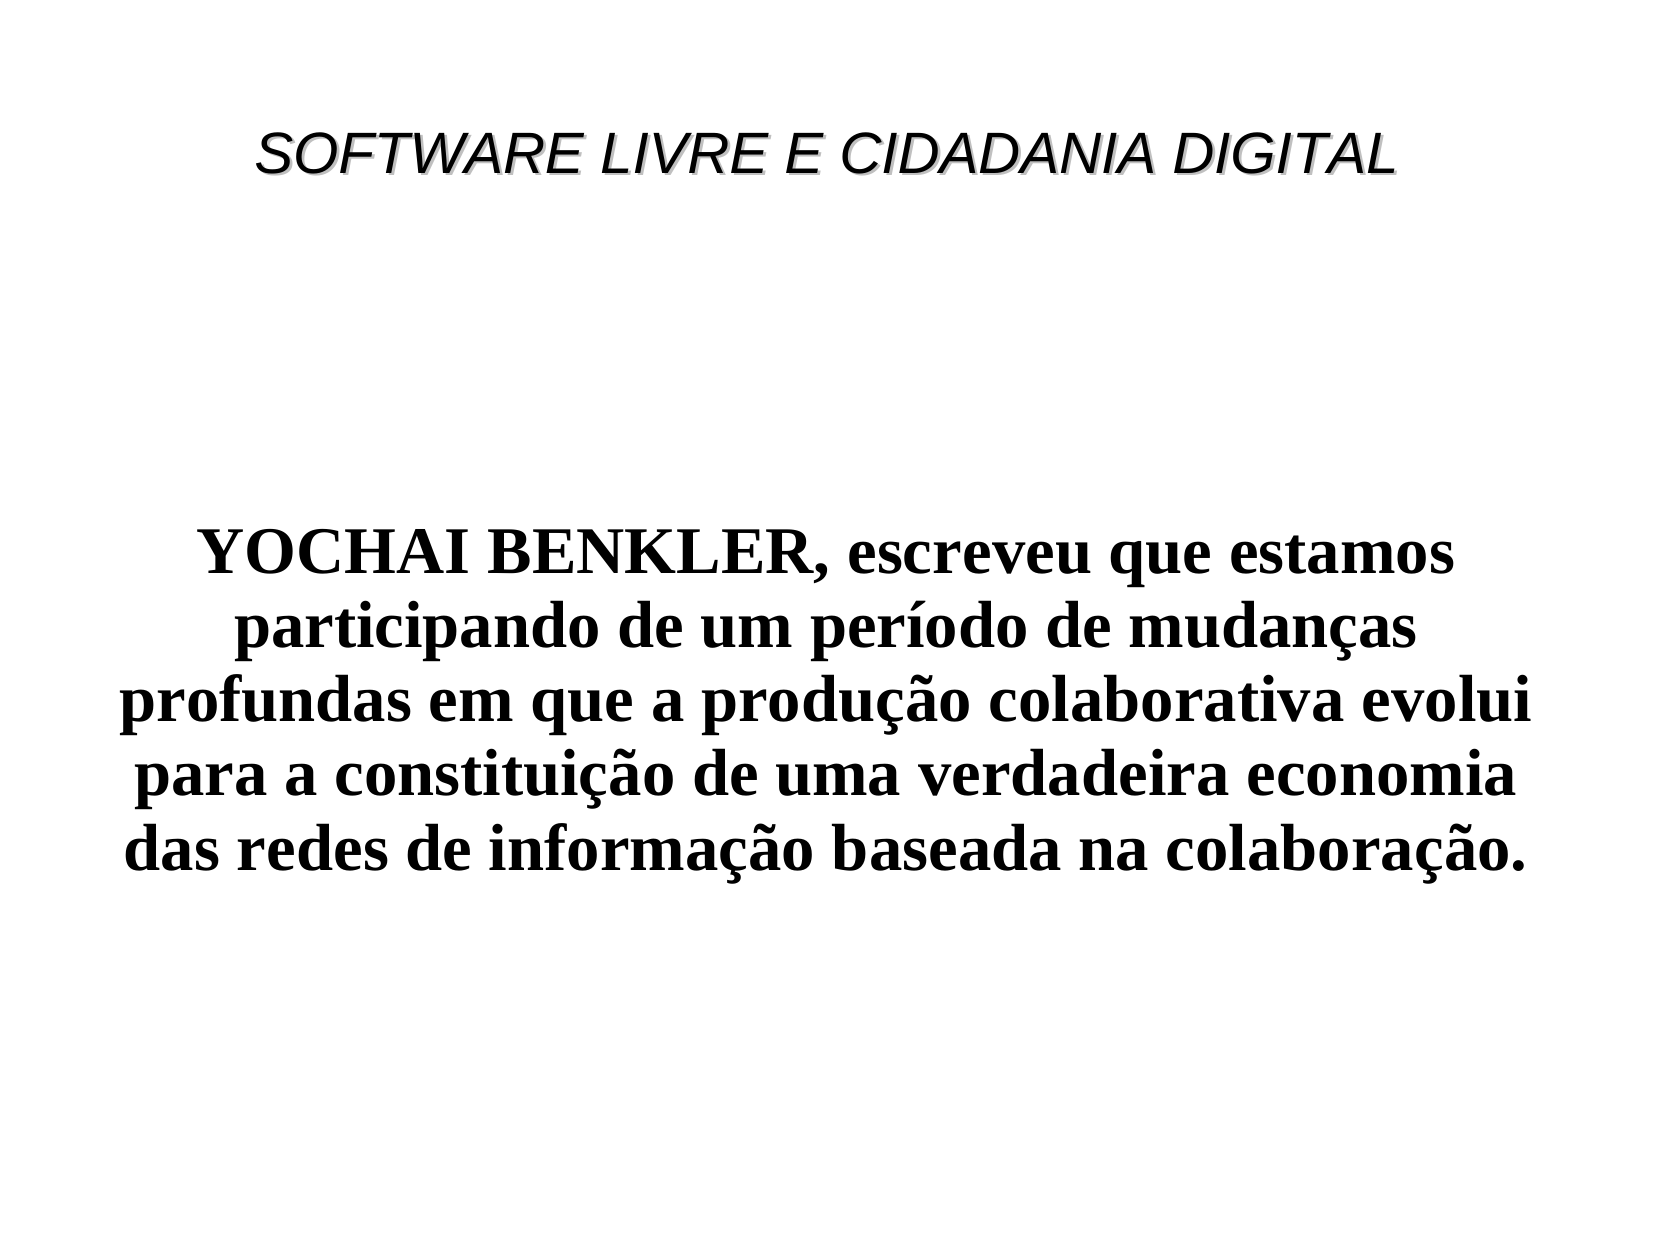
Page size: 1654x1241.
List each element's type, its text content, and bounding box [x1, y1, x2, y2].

title SOFTWARE LIVRE E CIDADANIA DIGITAL [82, 49, 1571, 257]
subtitle YOCHAI BENKLER, escreveu que estamos participando de um período de mudanças profundas em que a produção colaborativa evolui para a constituição de uma verdadeira economia das redes de informação baseada na colaboração. [82, 297, 1571, 1102]
